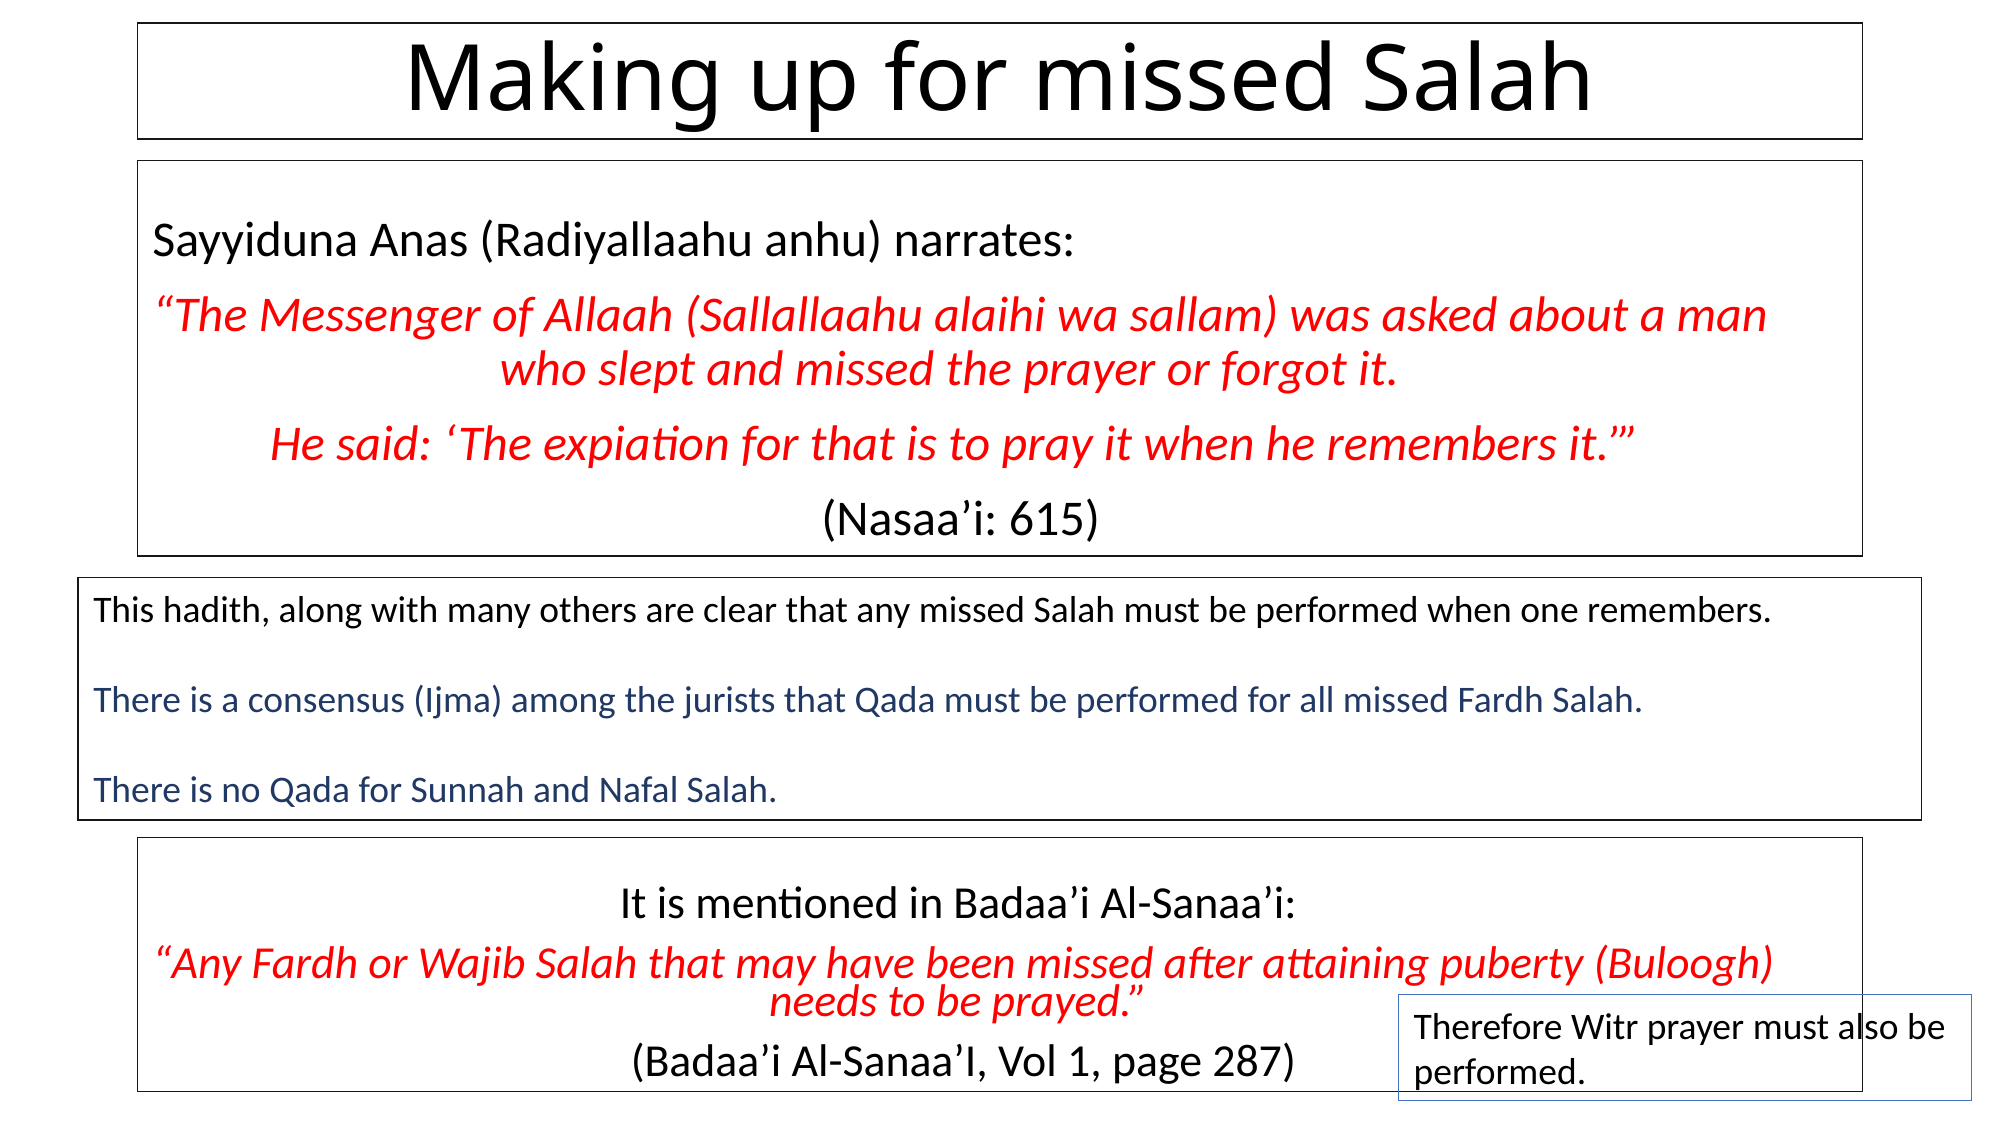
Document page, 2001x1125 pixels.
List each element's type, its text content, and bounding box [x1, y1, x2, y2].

title Making up for missed Salah [137, 22, 1863, 140]
text_box It is mentioned in Badaa’i Al-Sanaa’i: “Any Fardh or Wajib Salah that may have been missed after attaining puberty (Buloogh) needs to be prayed.” (Badaa’i Al-Sanaa’I, Vol 1, page 287) [137, 837, 1863, 1092]
text_box This hadith, along with many others are clear that any missed Salah must be performed when one remembers. There is a consensus (Ijma) among the jurists that Qada must be performed for all missed Fardh Salah. There is no Qada for Sunnah and Nafal Salah. [78, 577, 1922, 820]
text_box Therefore Witr prayer must also be performed. [1398, 994, 1972, 1101]
list Sayyiduna Anas (Radiyallaahu anhu) narrates: “The Messenger of Allaah (Sallallaahu alaihi wa sallam) was asked about a man who slept and missed the prayer or forgot it. He said: ‘The expiation for that is to pray it when he remembers it.’” (Nasaa’i: 615) [137, 160, 1863, 557]
